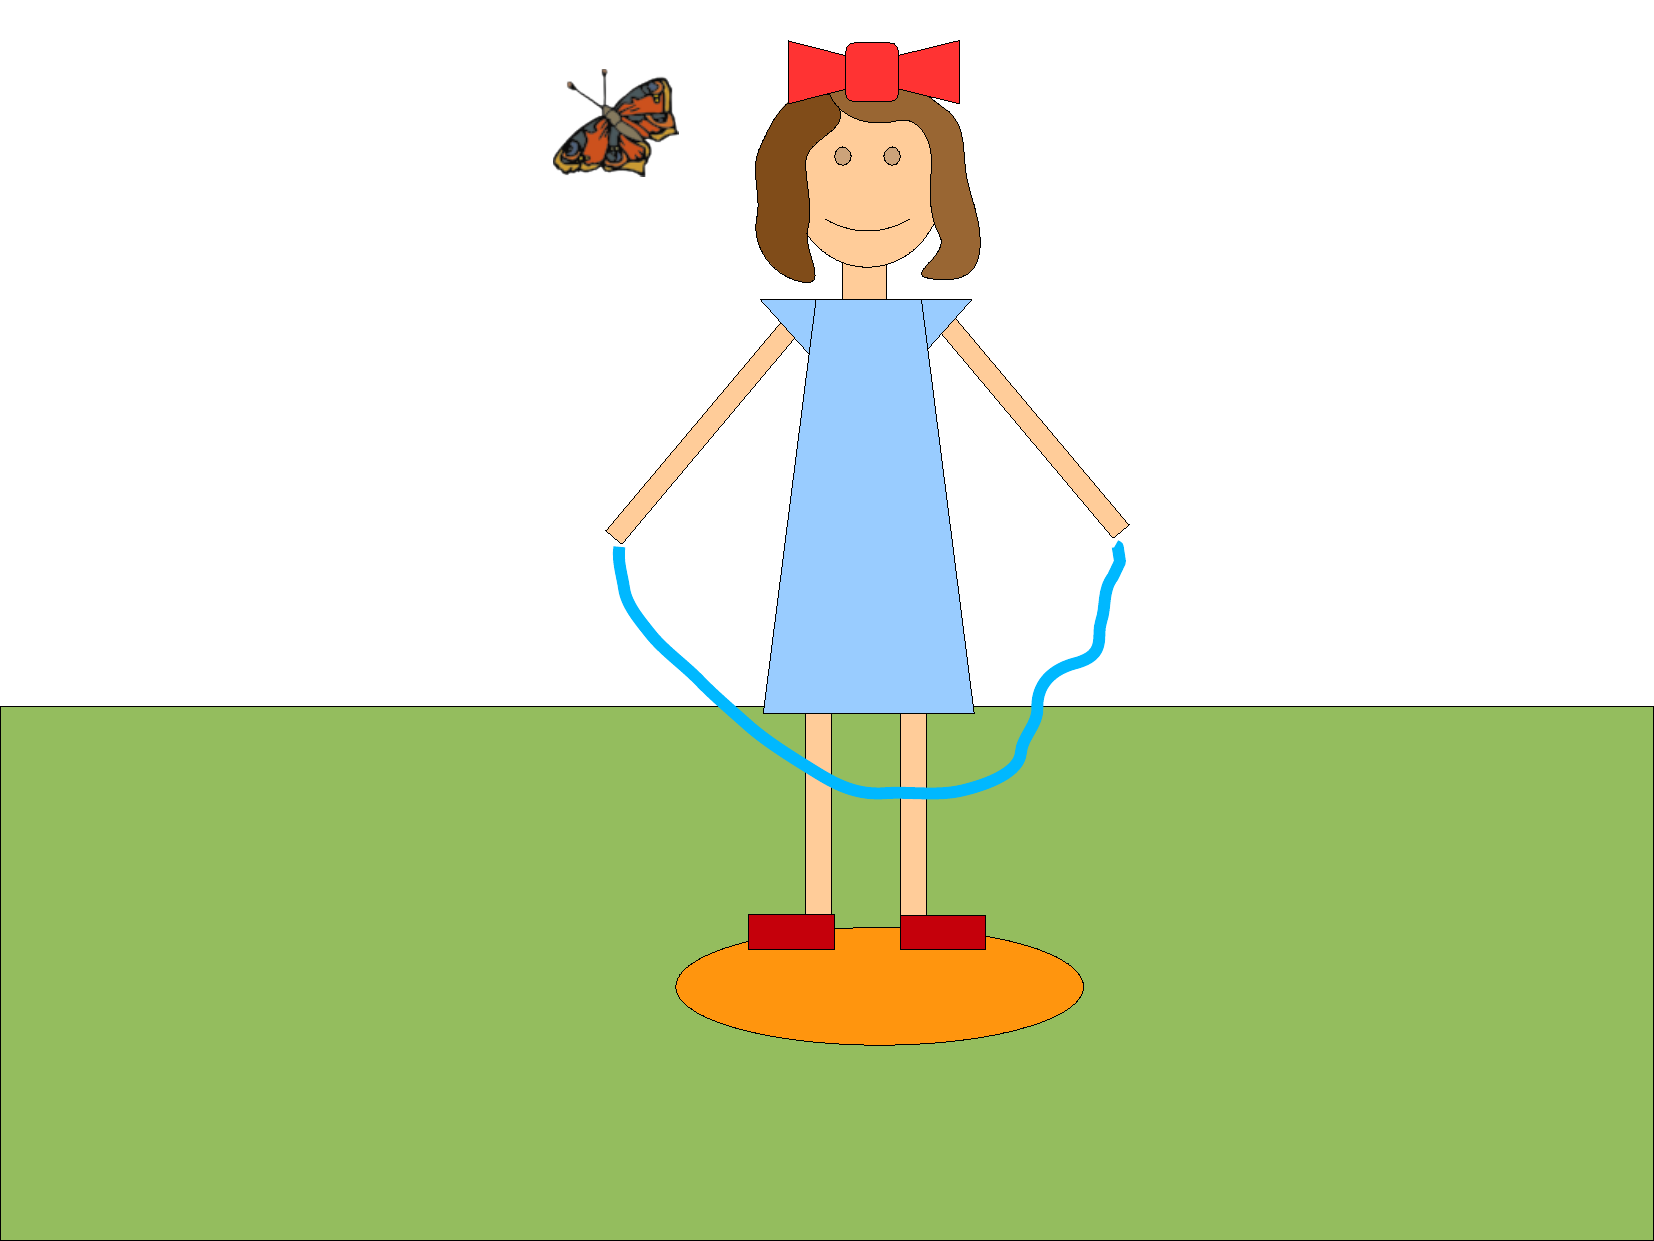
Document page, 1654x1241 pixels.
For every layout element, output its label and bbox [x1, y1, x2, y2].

text_box [0, 706, 1654, 1241]
picture [553, 69, 679, 177]
text_box [605, 40, 1130, 787]
